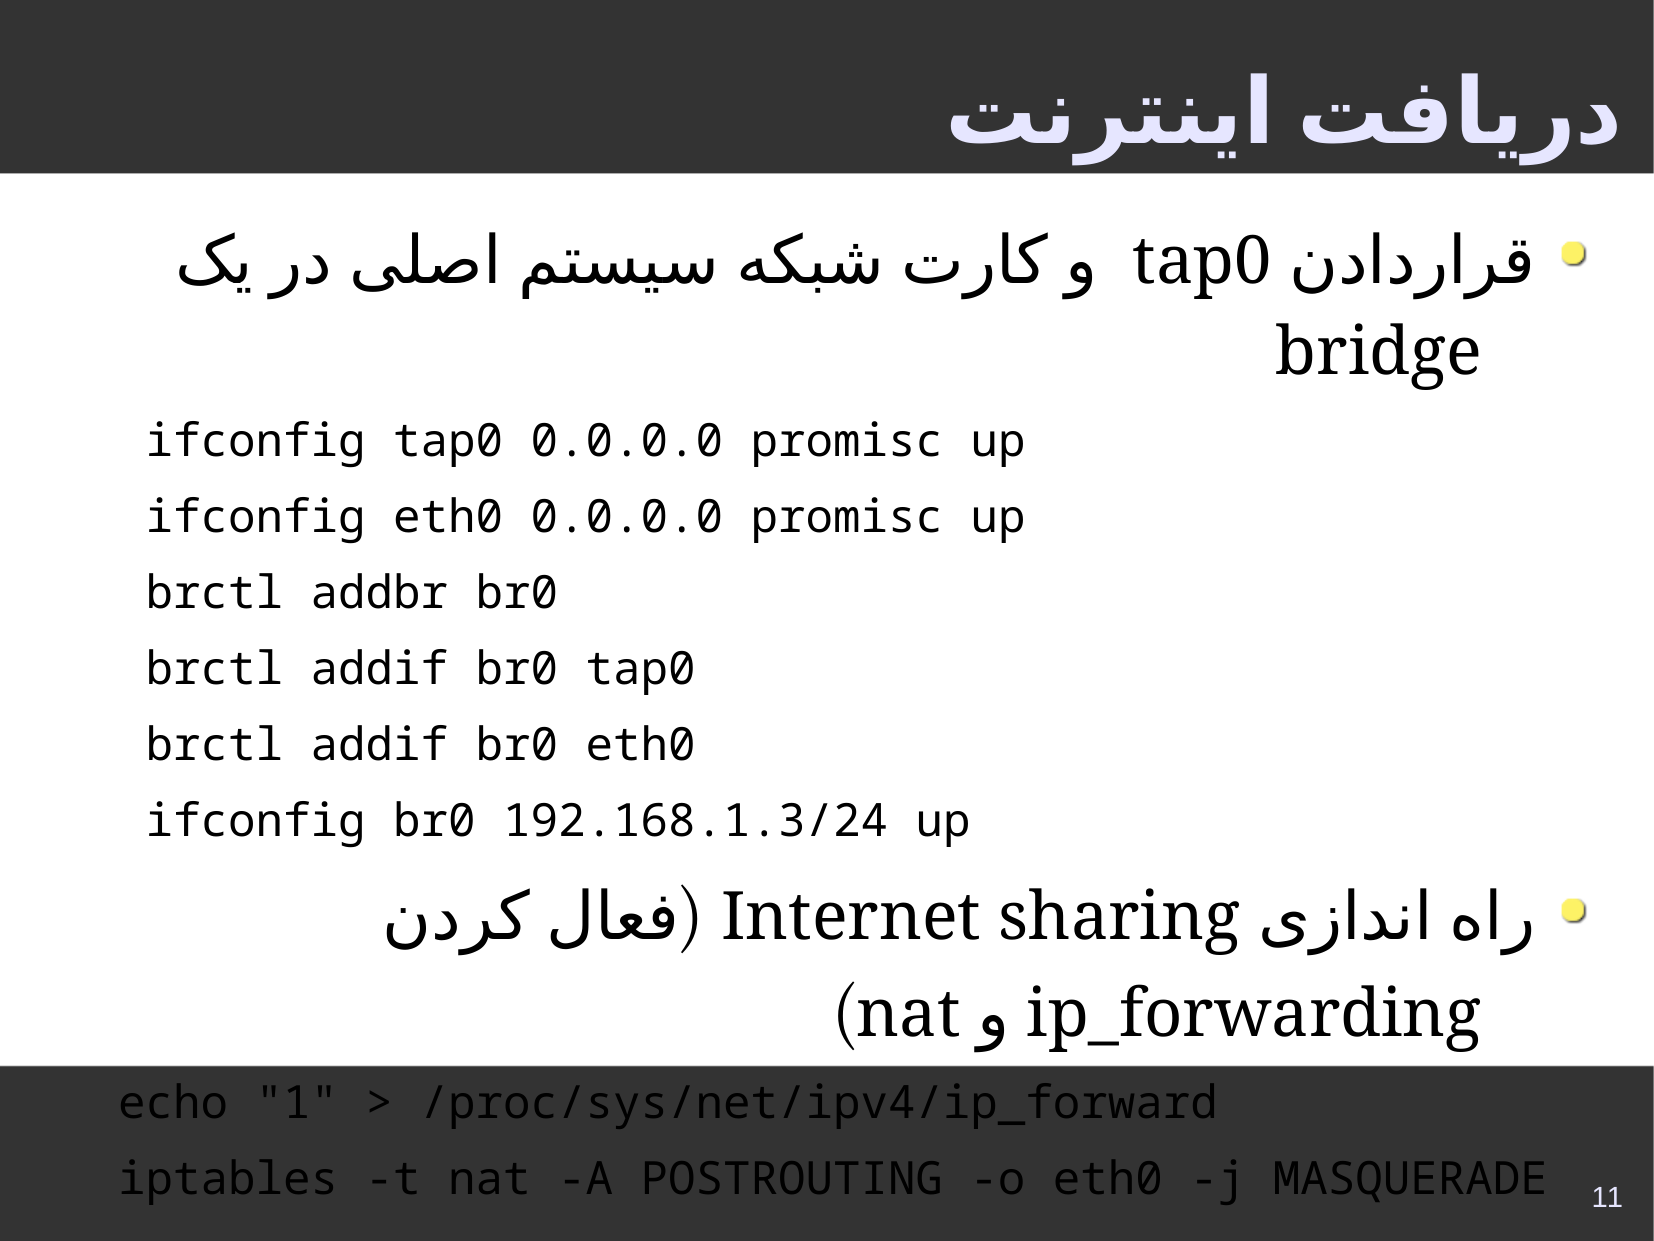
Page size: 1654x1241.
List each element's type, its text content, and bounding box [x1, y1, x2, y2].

list قراردادن tap0 و کارت شبکه سیستم اصلی در یک bridge ifconfig tap0 0.0.0.0 promisc up ifconfig eth0 0.0.0.0 promisc up brctl addbr br0 brctl addif br0 tap0 brctl addif br0 eth0 ifconfig br0 192.168.1.3/24 up راه اندازی Internet sharing (فعال کردن ip_forwarding و nat) echo "1" > /proc/sys/net/ipv4/ip_forward iptables -t nat -A POSTROUTING -o eth0 -j MASQUERADE [29, 206, 1625, 1034]
title دریافت اینترنت [29, 0, 1625, 206]
picture [1452, 1036, 1473, 1049]
picture [0, 0, 1654, 1241]
